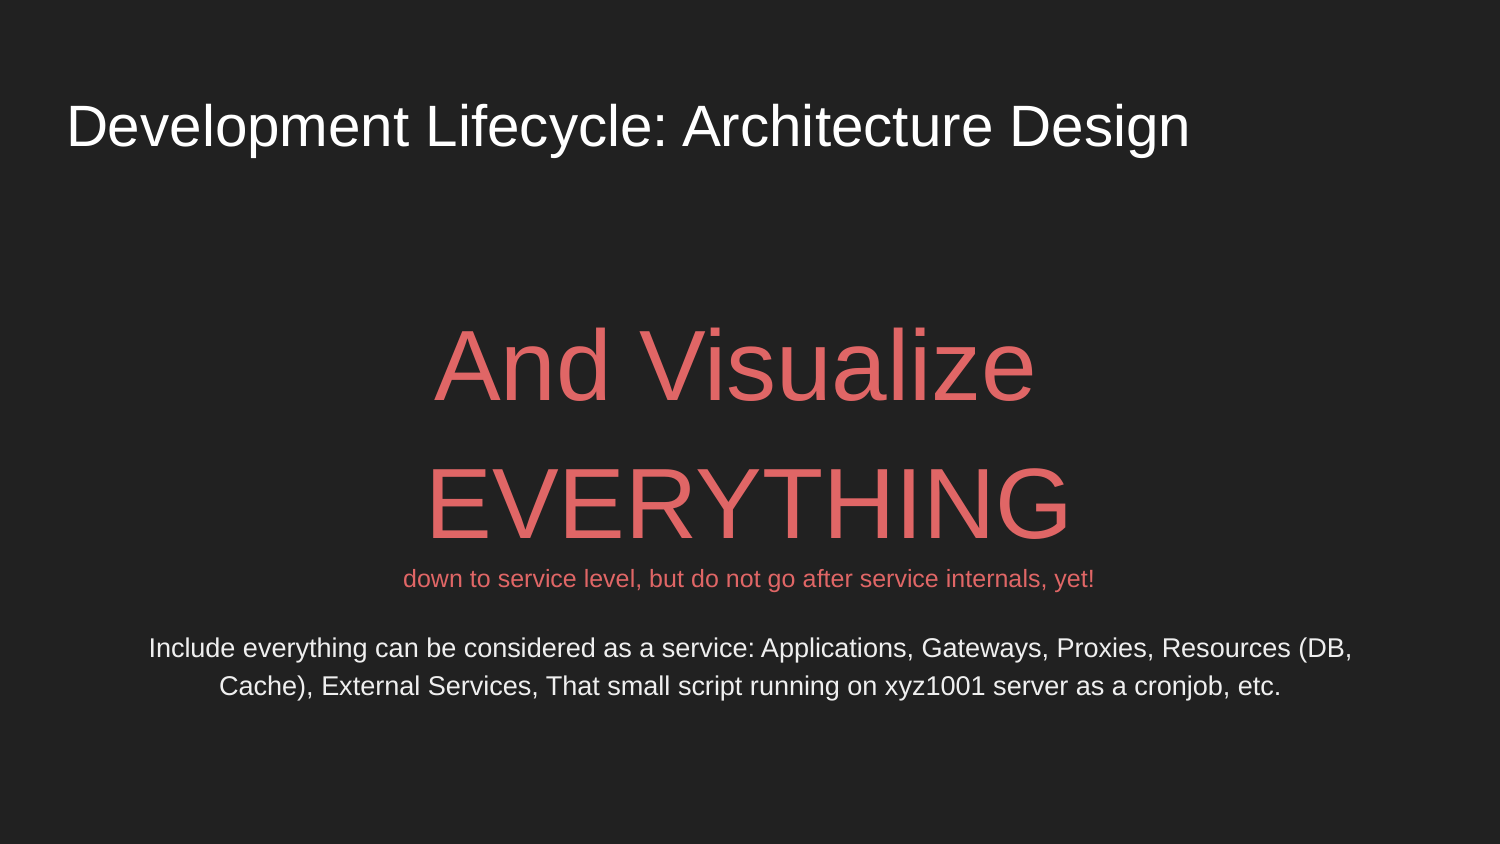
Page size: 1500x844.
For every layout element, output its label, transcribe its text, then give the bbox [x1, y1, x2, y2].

list And Visualize EVERYTHING down to service level, but do not go after service internals, yet! Include everything can be considered as a service: Applications, Gateways, Proxies, Resources (DB, Cache), External Services, That small script running on xyz1001 server as a cronjob, etc. [88, 189, 1412, 750]
title Development Lifecycle: Architecture Design [51, 72, 1449, 167]
